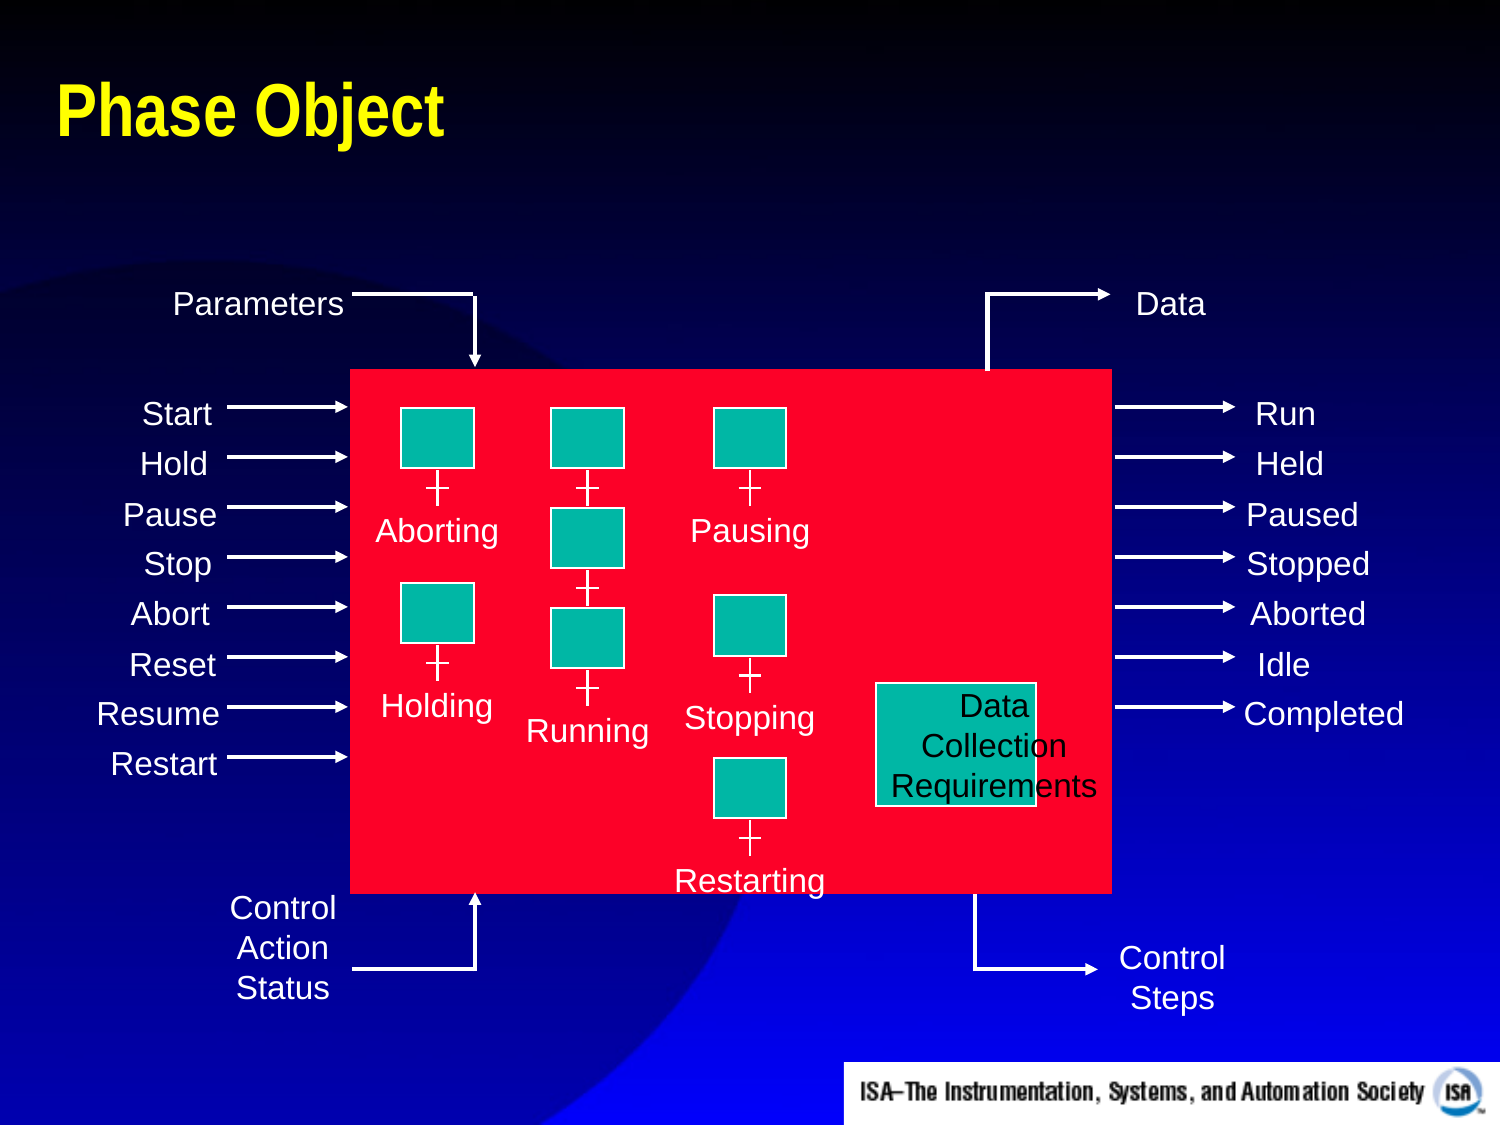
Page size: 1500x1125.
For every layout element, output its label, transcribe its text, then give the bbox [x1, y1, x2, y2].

text_box Idle [1242, 635, 1326, 690]
text_box [350, 370, 1112, 894]
text_box Paused [1231, 485, 1375, 535]
text_box Holding [365, 677, 509, 732]
text_box Abort [115, 585, 225, 635]
text_box Data Collection Requirements [875, 682, 1037, 806]
text_box Start [126, 385, 227, 440]
text_box Stopped [1231, 535, 1386, 590]
text_box Pause [107, 485, 233, 540]
text_box Restarting [659, 852, 841, 907]
text_box Data [1120, 274, 1221, 330]
text_box Aborting [360, 502, 515, 557]
text_box Parameters [157, 274, 360, 330]
text_box Hold [124, 435, 224, 485]
title Phase Object [41, 12, 1463, 201]
text_box Held [1240, 435, 1339, 485]
text_box Stop [128, 535, 228, 590]
text_box Stopping [669, 689, 831, 745]
text_box Restart [95, 735, 233, 790]
text_box Control Steps [1104, 929, 1242, 1024]
text_box Running [511, 702, 665, 757]
text_box Resume [81, 685, 236, 740]
text_box Control Action Status [214, 879, 352, 1014]
text_box Run [1240, 385, 1332, 435]
text_box Aborted [1235, 585, 1382, 640]
picture [0, 0, 1500, 1125]
text_box Pausing [675, 502, 826, 557]
text_box Completed [1228, 685, 1420, 740]
text_box Reset [114, 635, 231, 690]
